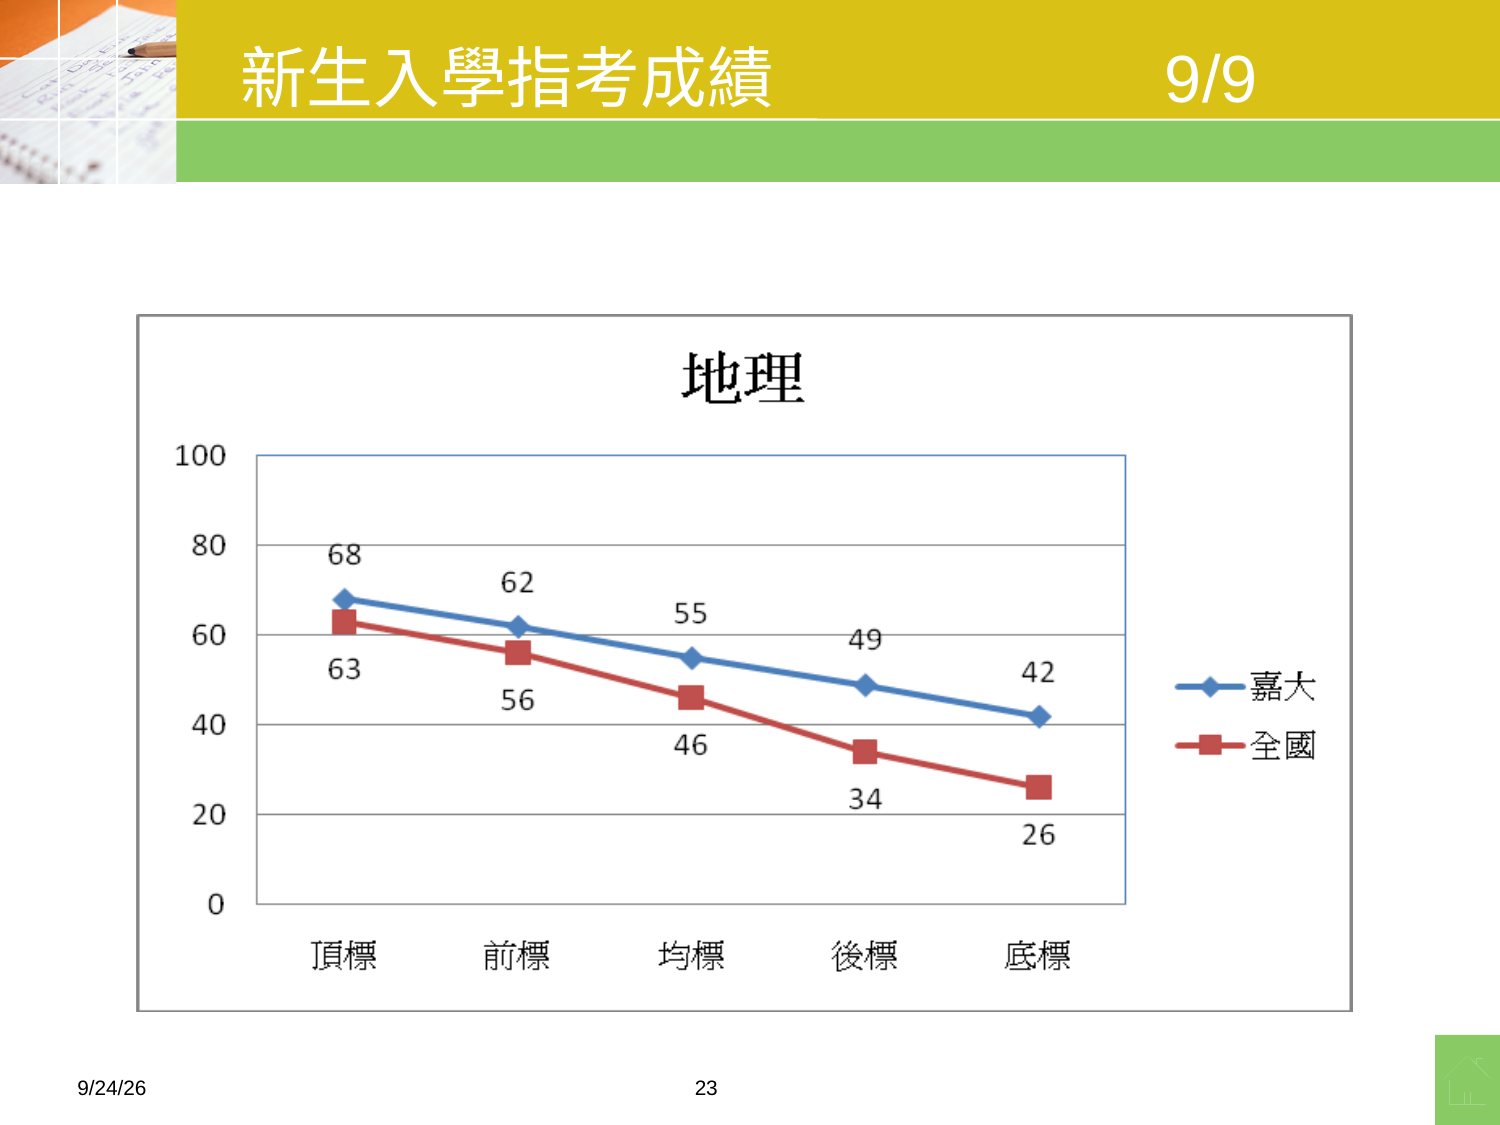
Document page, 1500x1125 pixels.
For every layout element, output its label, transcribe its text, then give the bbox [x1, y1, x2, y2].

text_box [637, 1067, 775, 1111]
text_box [62, 1067, 376, 1111]
picture [135, 314, 1353, 1012]
title 新生入學指考成績 9/9 [225, 28, 1388, 109]
text_box [1435, 1034, 1500, 1125]
